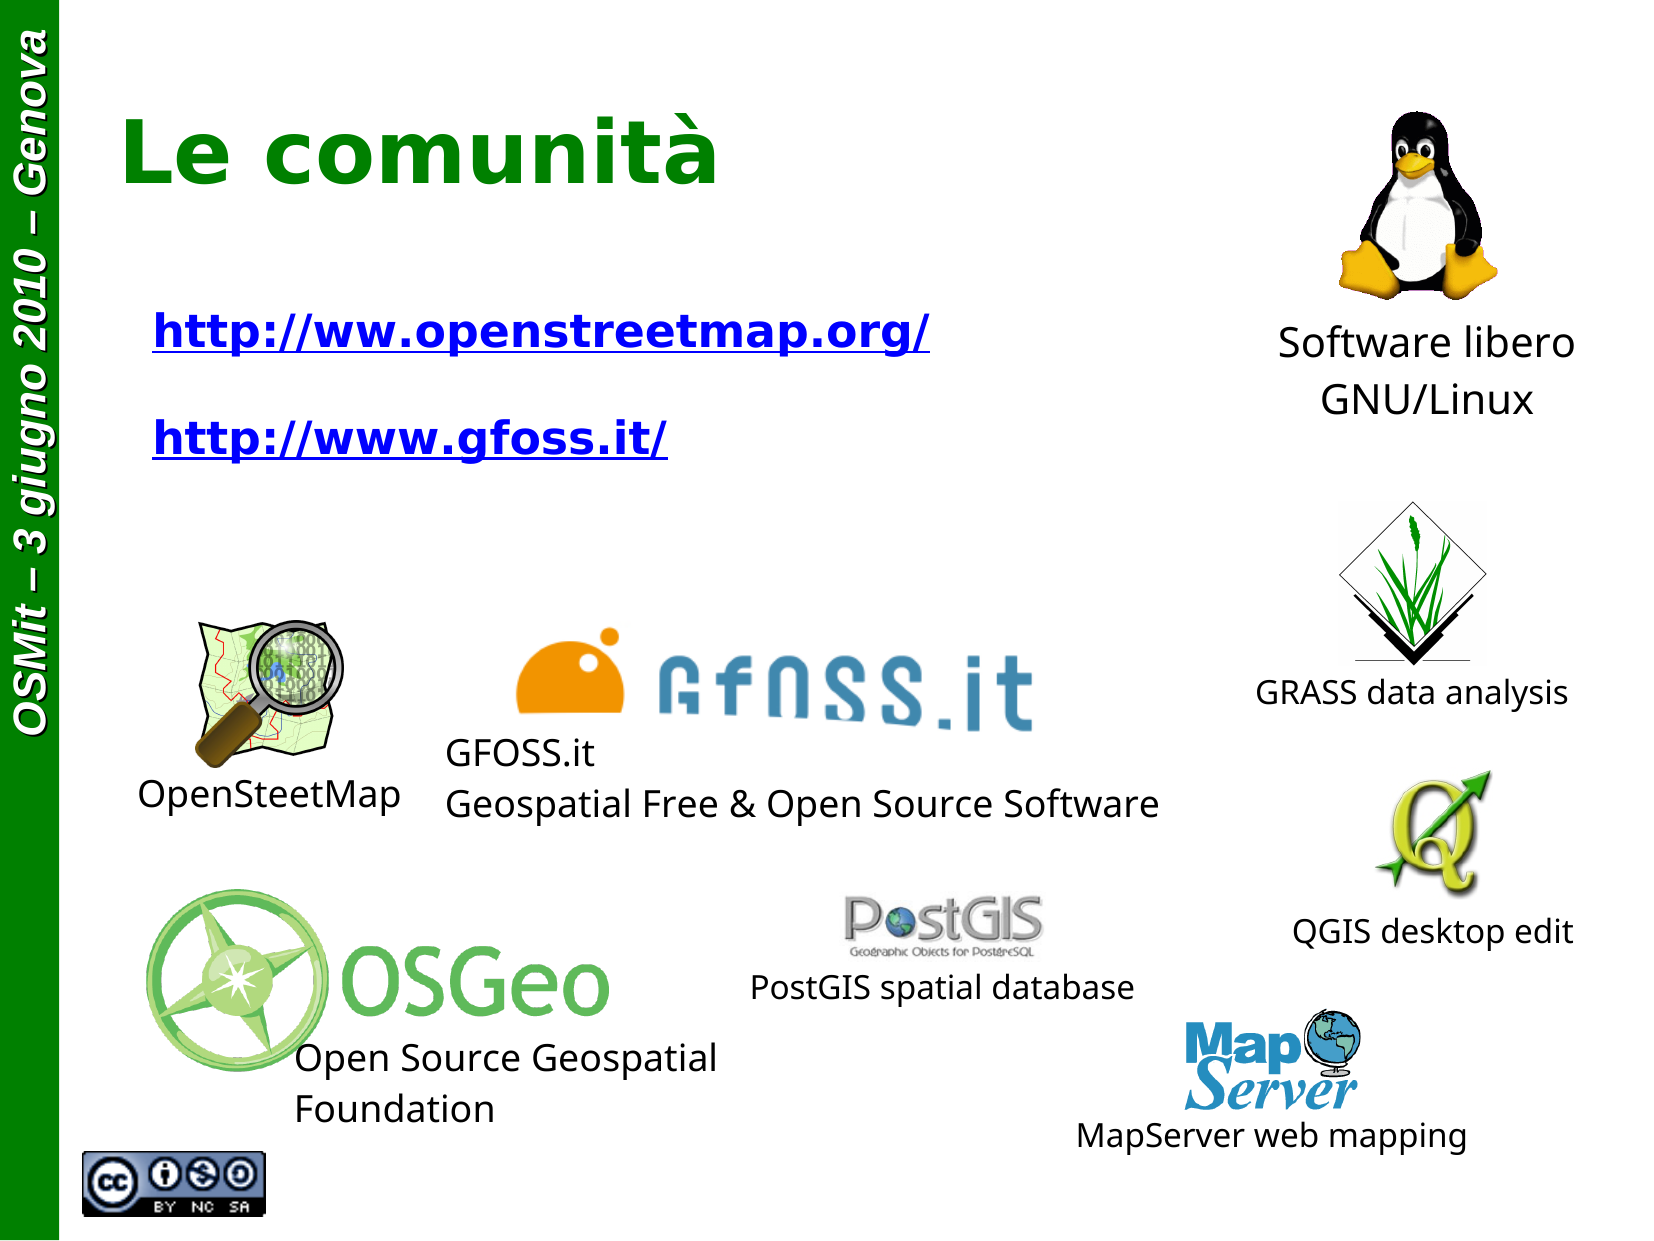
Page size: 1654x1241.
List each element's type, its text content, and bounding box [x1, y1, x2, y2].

picture [195, 620, 344, 767]
list Software libero GNU/Linux [1268, 312, 1586, 410]
picture [1183, 1005, 1361, 1111]
list GRASS data analysis [1240, 668, 1585, 708]
title Le comunità [118, 56, 1365, 249]
picture [1338, 501, 1487, 666]
list GFOSS.it Geospatial Free & Open Source Software [444, 726, 1214, 857]
picture [1373, 767, 1493, 901]
picture [839, 891, 1046, 962]
list Open Source Geospatial Foundation [293, 1031, 748, 1119]
list QGIS desktop edit [1283, 907, 1583, 947]
picture [1323, 88, 1531, 312]
text_box http://ww.openstreetmap.org/ http://www.gfoss.it/ [137, 297, 945, 473]
list OpenSteetMap [130, 767, 409, 812]
picture [88, 854, 680, 1118]
list PostGIS spatial database [736, 963, 1150, 1003]
picture [509, 620, 1042, 726]
picture [82, 1151, 266, 1217]
list MapServer web mapping [1064, 1111, 1480, 1151]
